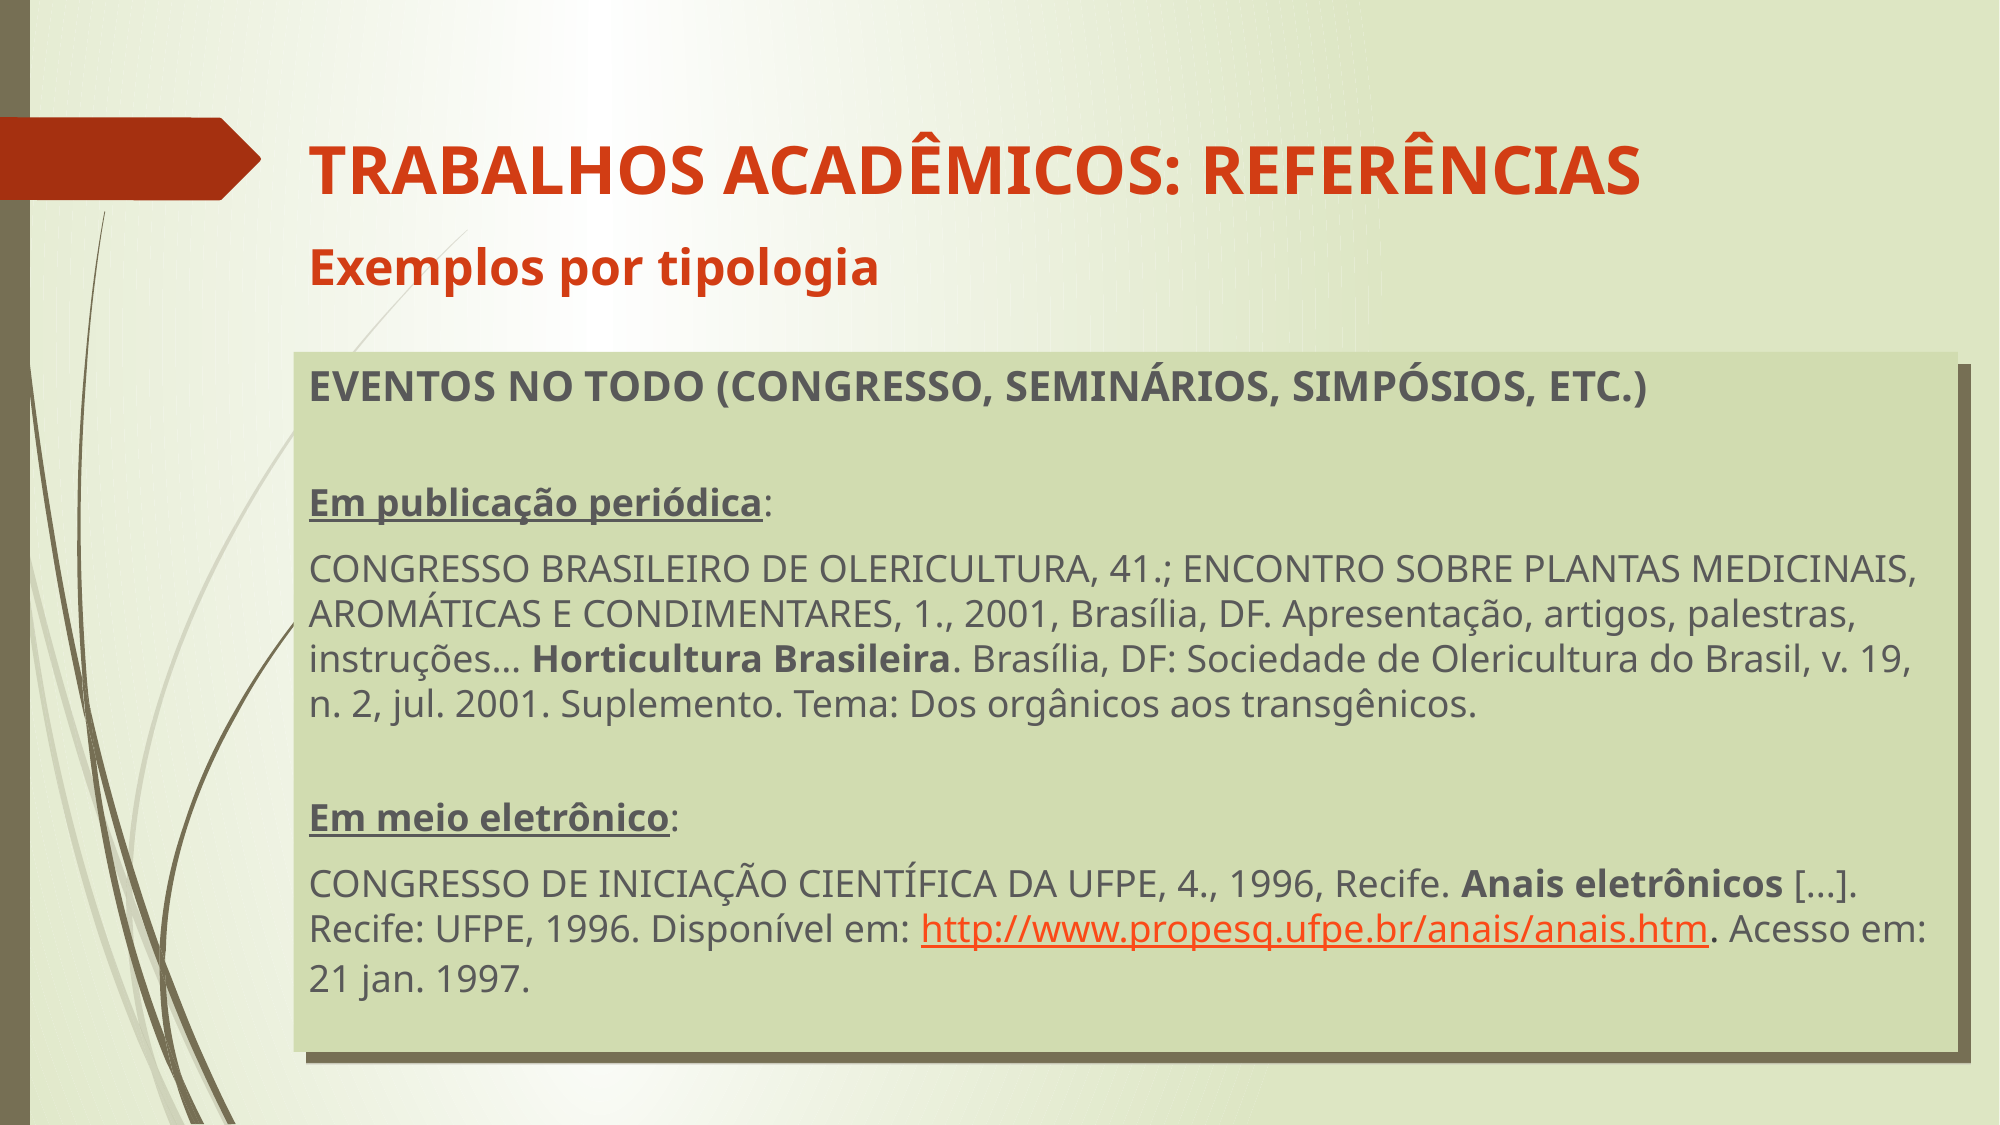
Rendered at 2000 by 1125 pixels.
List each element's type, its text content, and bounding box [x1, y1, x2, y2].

list EVENTOS NO TODO (CONGRESSO, SEMINÁRIOS, SIMPÓSIOS, ETC.) Em publicação periódica: CONGRESSO BRASILEIRO DE OLERICULTURA, 41.; ENCONTRO SOBRE PLANTAS MEDICINAIS, AROMÁTICAS E CONDIMENTARES, 1., 2001, Brasília, DF. Apresentação, artigos, palestras, instruções… Horticultura Brasileira. Brasília, DF: Sociedade de Olericultura do Brasil, v. 19, n. 2, jul. 2001. Suplemento. Tema: Dos orgânicos aos transgênicos. Em meio eletrônico: CONGRESSO DE INICIAÇÃO CIENTÍFICA DA UFPE, 4., 1996, Recife. Anais eletrônicos [...]. Recife: UFPE, 1996. Disponível em: http://www.propesq.ufpe.br/anais/anais.htm. Acesso em: 21 jan. 1997. [293, 351, 1958, 1052]
text_box Exemplos por tipologia [293, 228, 1872, 330]
text_box TRABALHOS ACADÊMICOS: REFERÊNCIAS [293, 120, 1937, 233]
